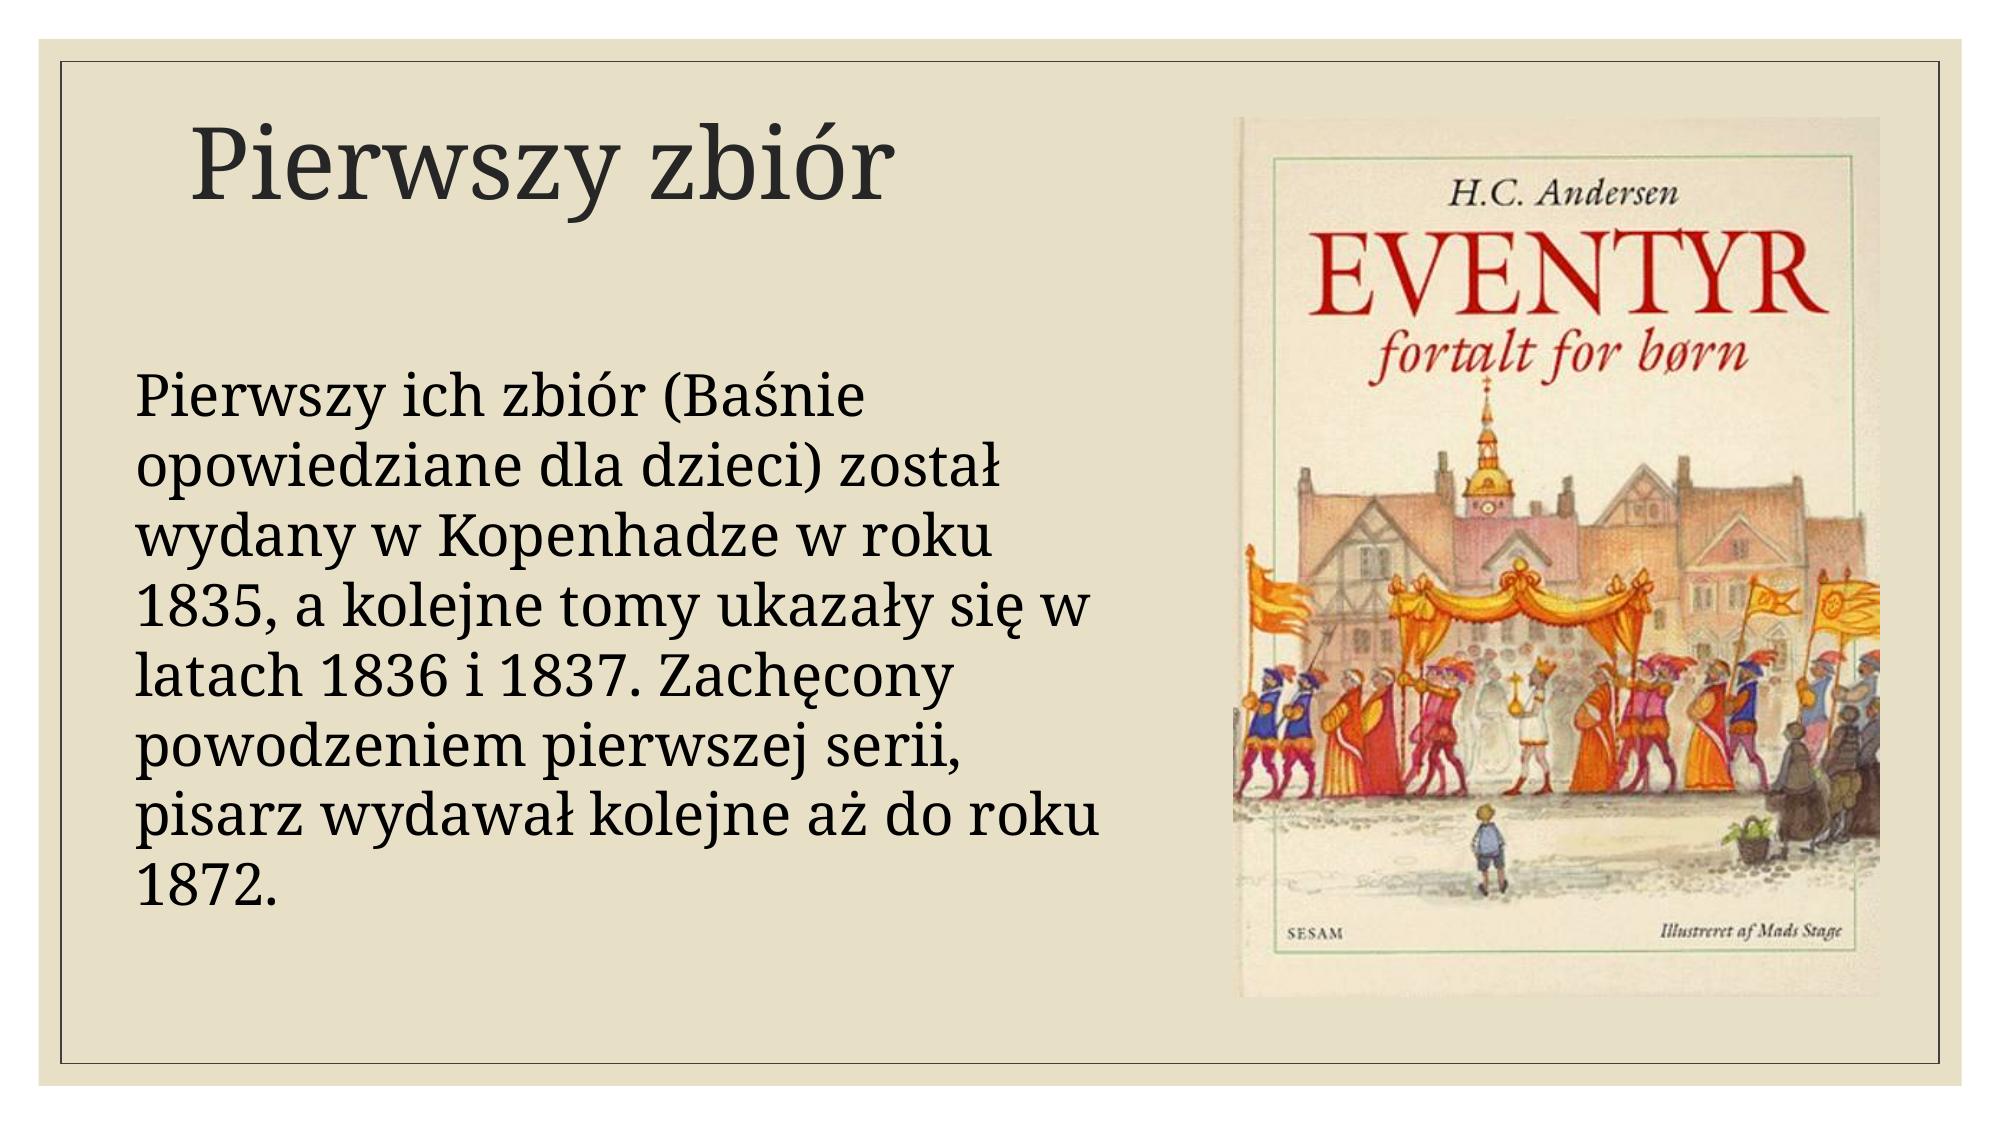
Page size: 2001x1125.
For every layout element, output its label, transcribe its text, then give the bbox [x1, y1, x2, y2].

list Pierwszy ich zbiór (Baśnie opowiedziane dla dzieci) został wydany w Kopenhadze w roku 1835, a kolejne tomy ukazały się w latach 1836 i 1837. Zachęcony powodzeniem pierwszej serii, pisarz wydawał kolejne aż do roku 1872. [120, 351, 1152, 997]
picture [1233, 117, 1880, 997]
title Pierwszy zbiór [174, 105, 1825, 331]
